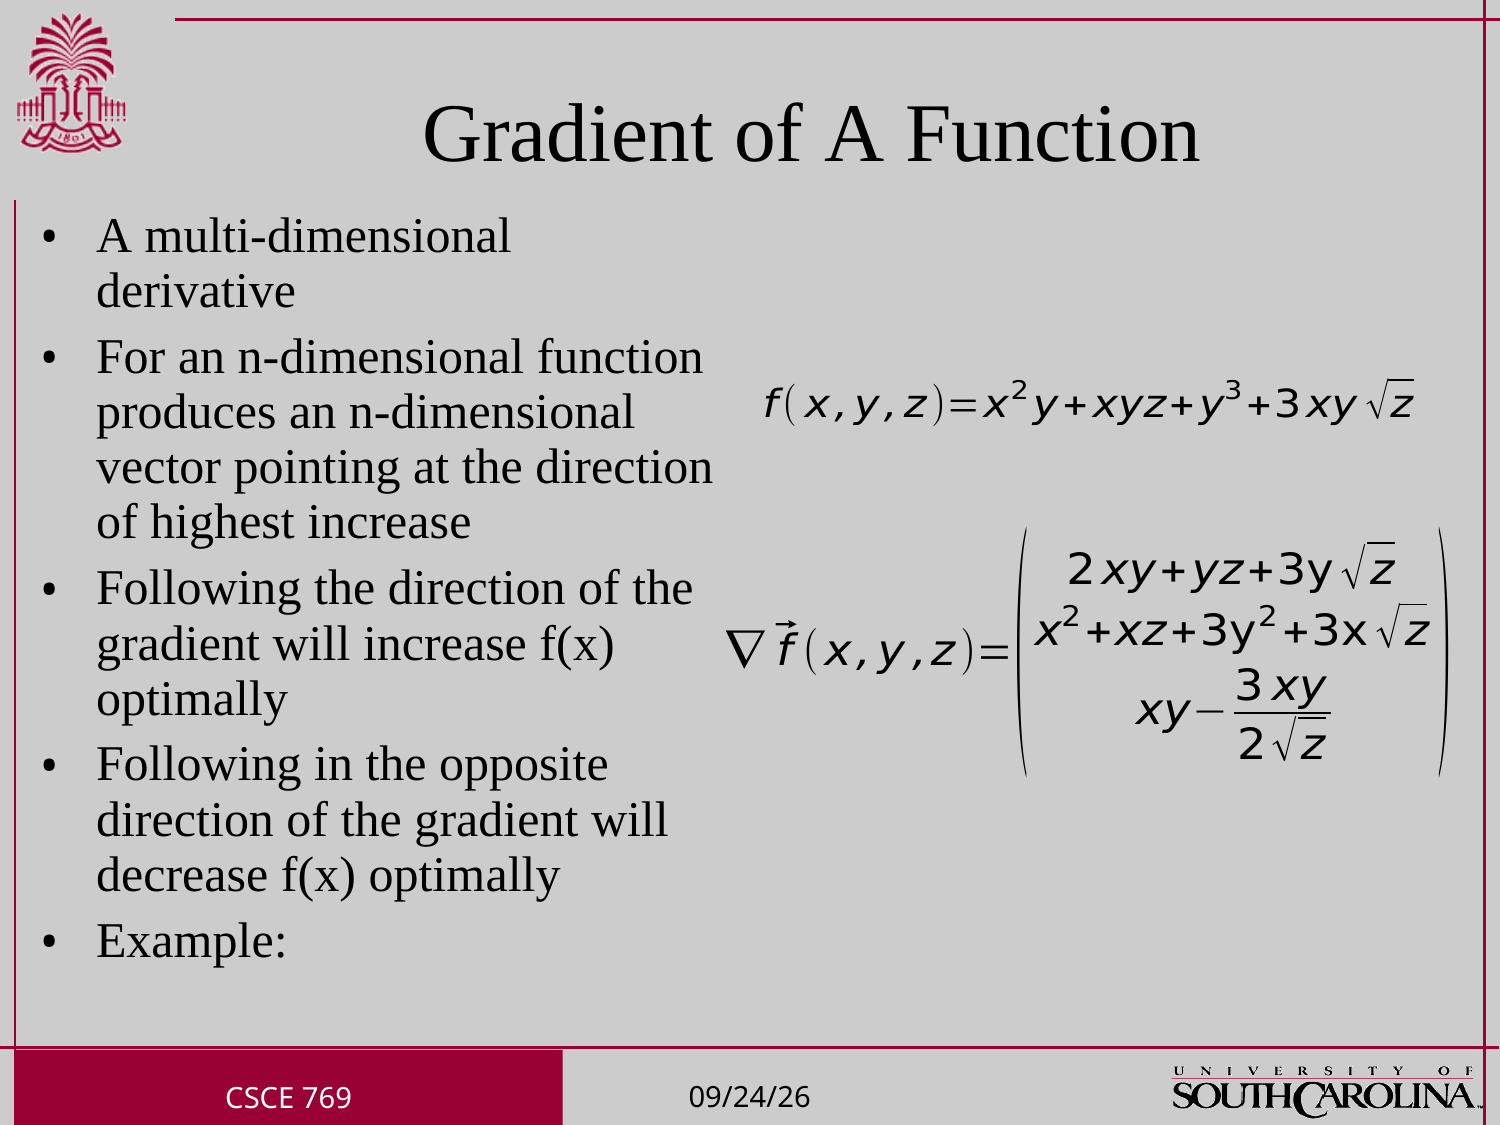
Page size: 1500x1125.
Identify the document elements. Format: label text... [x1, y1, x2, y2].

title Gradient of A Function [174, 9, 1450, 188]
chart [750, 375, 1426, 428]
picture [12, 12, 131, 155]
list A multi-dimensional derivative For an n-dimensional function produces an n-dimensional vector pointing at the direction of highest increase Following the direction of the gradient will increase f(x) optimally Following in the opposite direction of the gradient will decrease f(x) optimally Example: [24, 200, 733, 1041]
chart [712, 525, 1463, 782]
picture [1162, 1049, 1483, 1125]
